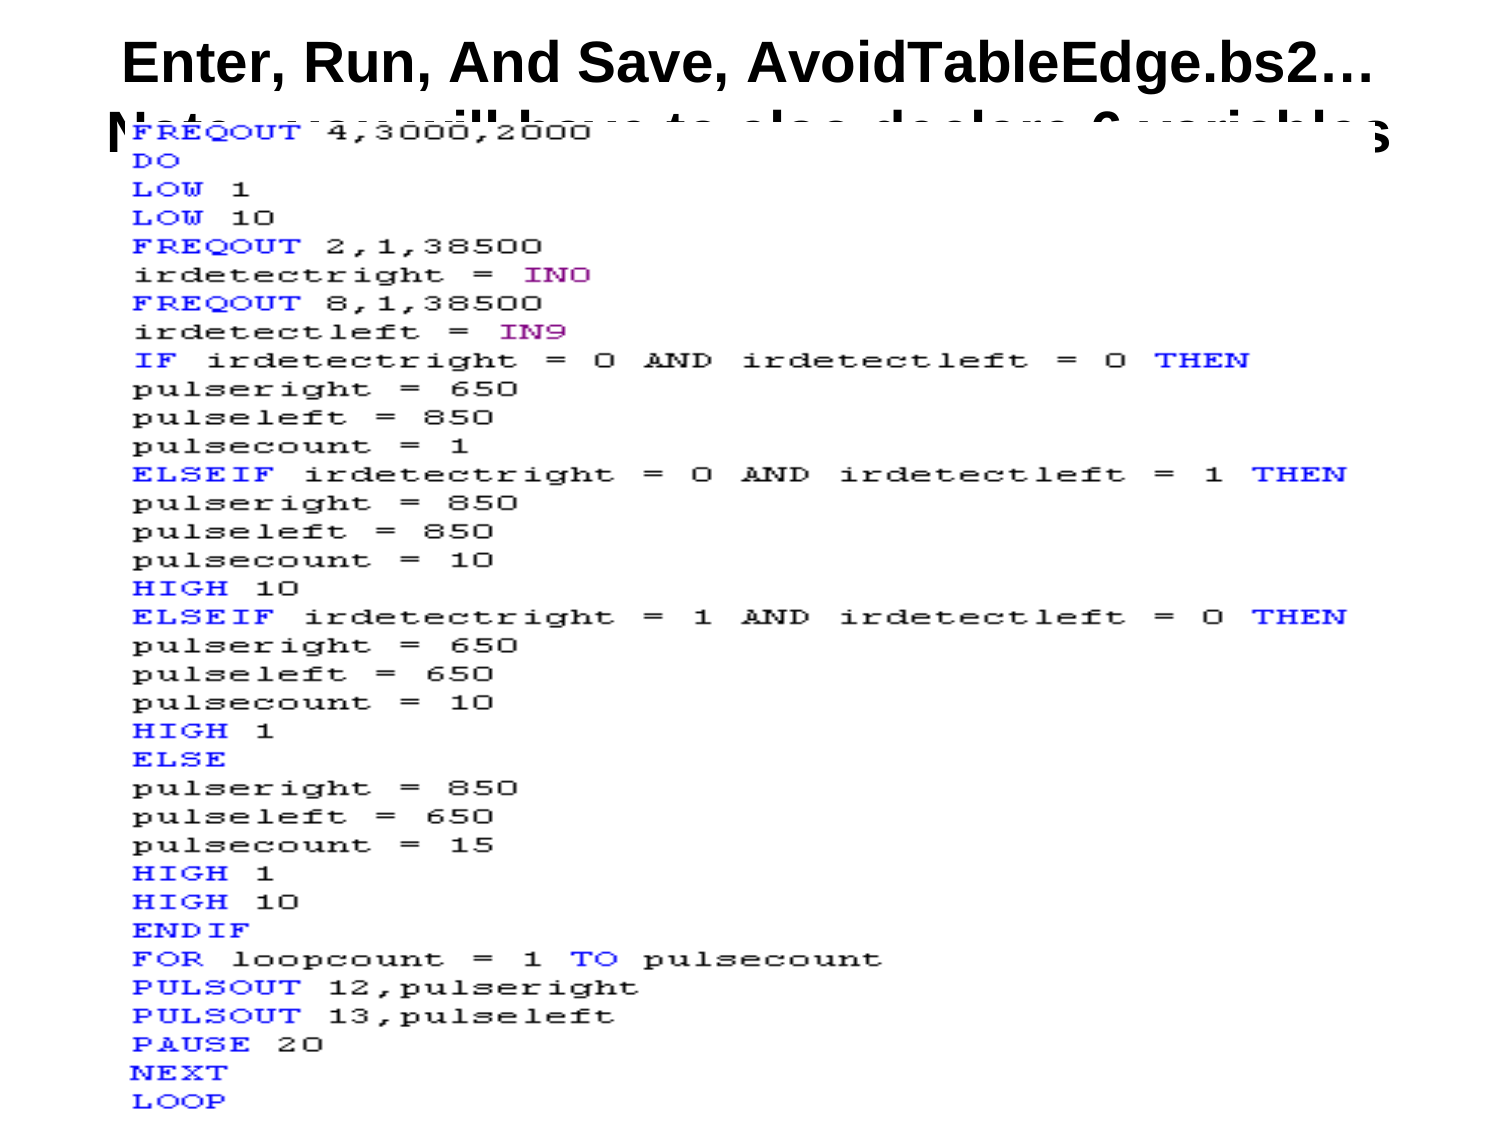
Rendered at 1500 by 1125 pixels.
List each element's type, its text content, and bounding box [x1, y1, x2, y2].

title Enter, Run, And Save, AvoidTableEdge.bs2…Note: you will have to also declare 6 variables [75, 0, 1426, 188]
picture [125, 122, 1375, 1125]
